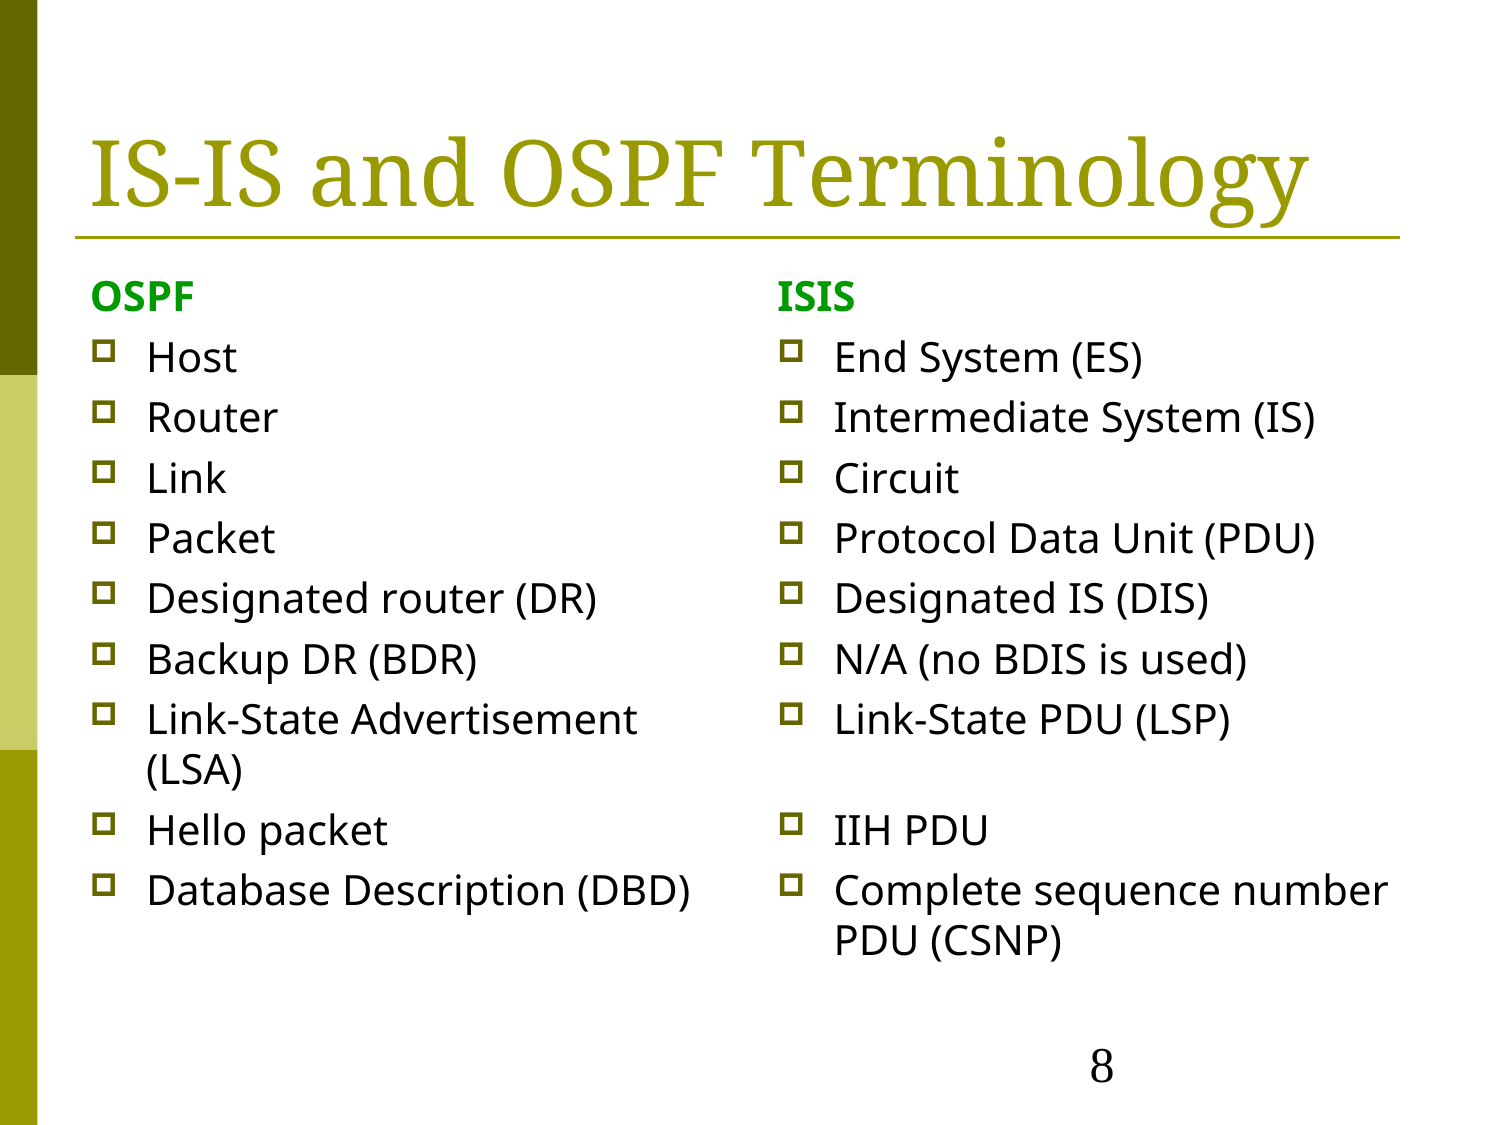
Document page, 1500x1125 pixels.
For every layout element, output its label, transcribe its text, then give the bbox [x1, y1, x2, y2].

title IS-IS and OSPF Terminology [75, 45, 1426, 233]
list ISIS End System (ES) Intermediate System (IS) Circuit Protocol Data Unit (PDU) Designated IS (DIS) N/A (no BDIS is used) Link-State PDU (LSP) IIH PDU Complete sequence number PDU (CSNP) [762, 262, 1426, 1006]
list OSPF Host Router Link Packet Designated router (DR) Backup DR (BDR) Link-State Advertisement (LSA) Hello packet Database Description (DBD) [75, 262, 738, 1006]
